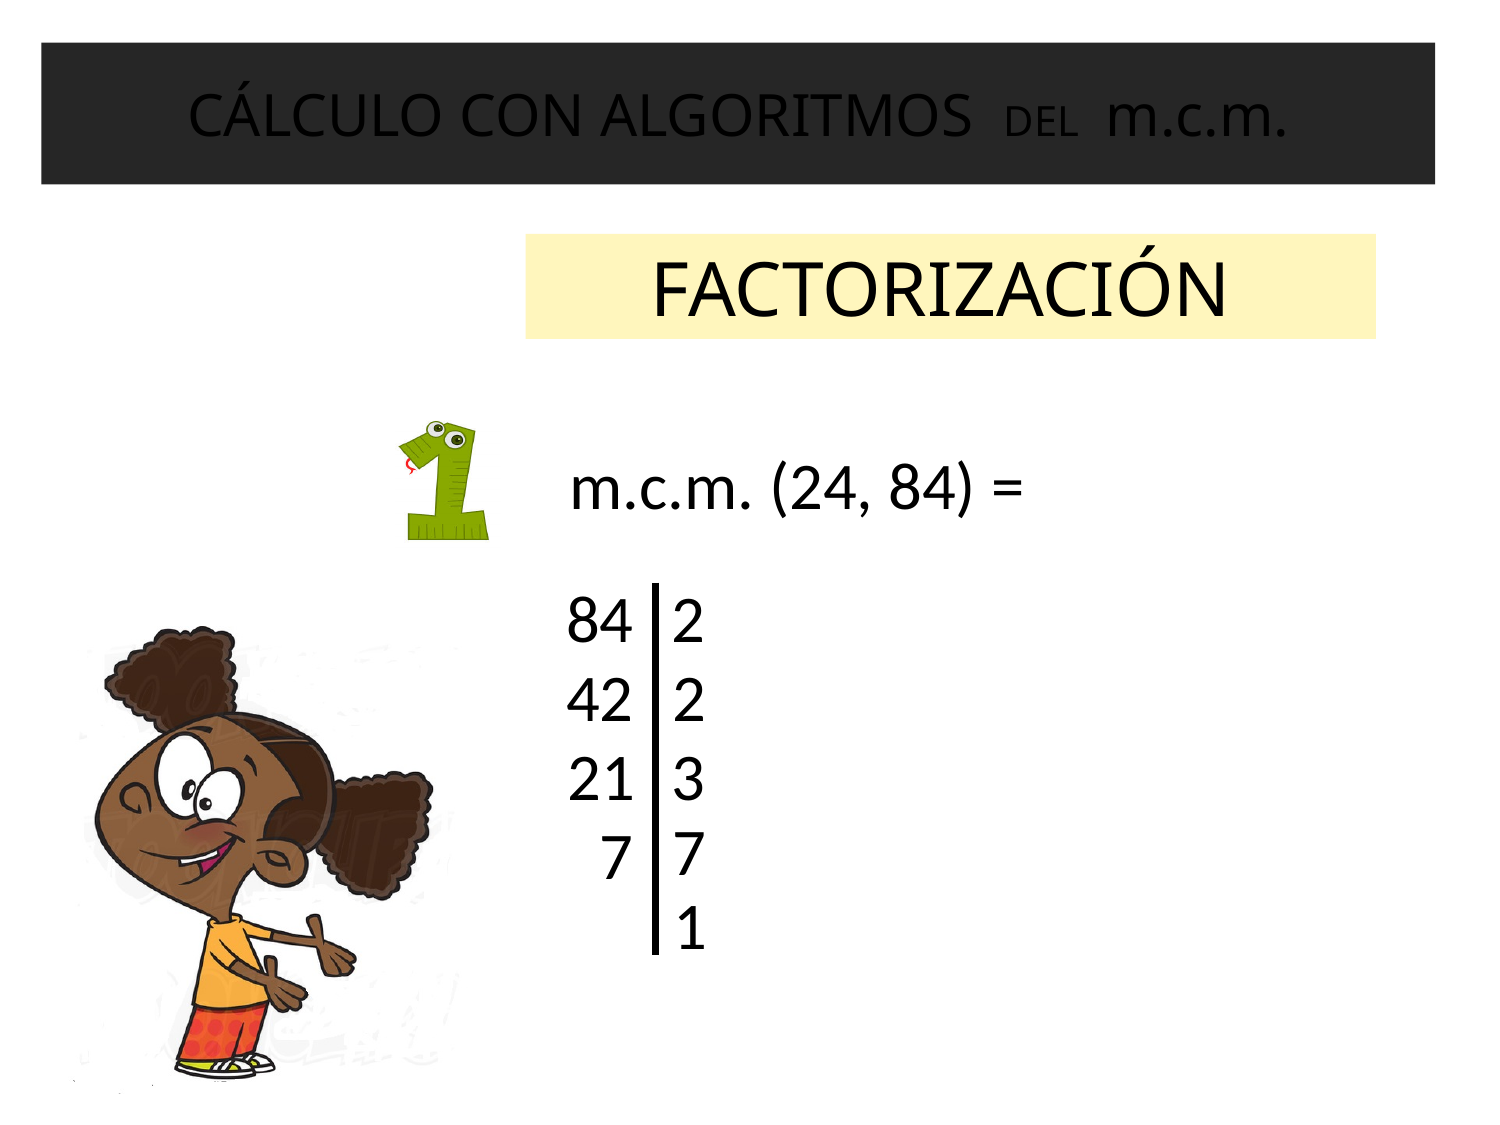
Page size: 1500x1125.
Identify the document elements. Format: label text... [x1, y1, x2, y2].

text_box FACTORIZACIÓN [525, 233, 1376, 339]
picture [37, 626, 490, 1094]
picture [395, 420, 501, 548]
text_box 1 [658, 875, 763, 971]
text_box CÁLCULO CON ALGORITMOS DEL m.c.m. [41, 42, 1436, 185]
text_box 2 [658, 647, 763, 743]
text_box 7 [584, 805, 658, 901]
text_box 21 [552, 743, 656, 822]
text_box m.c.m. (24, 84) = [554, 435, 1055, 531]
text_box 84 [551, 567, 656, 647]
text_box 42 [551, 647, 656, 743]
text_box 3 [656, 726, 761, 822]
text_box 7 [658, 801, 763, 875]
text_box 2 [656, 567, 761, 663]
